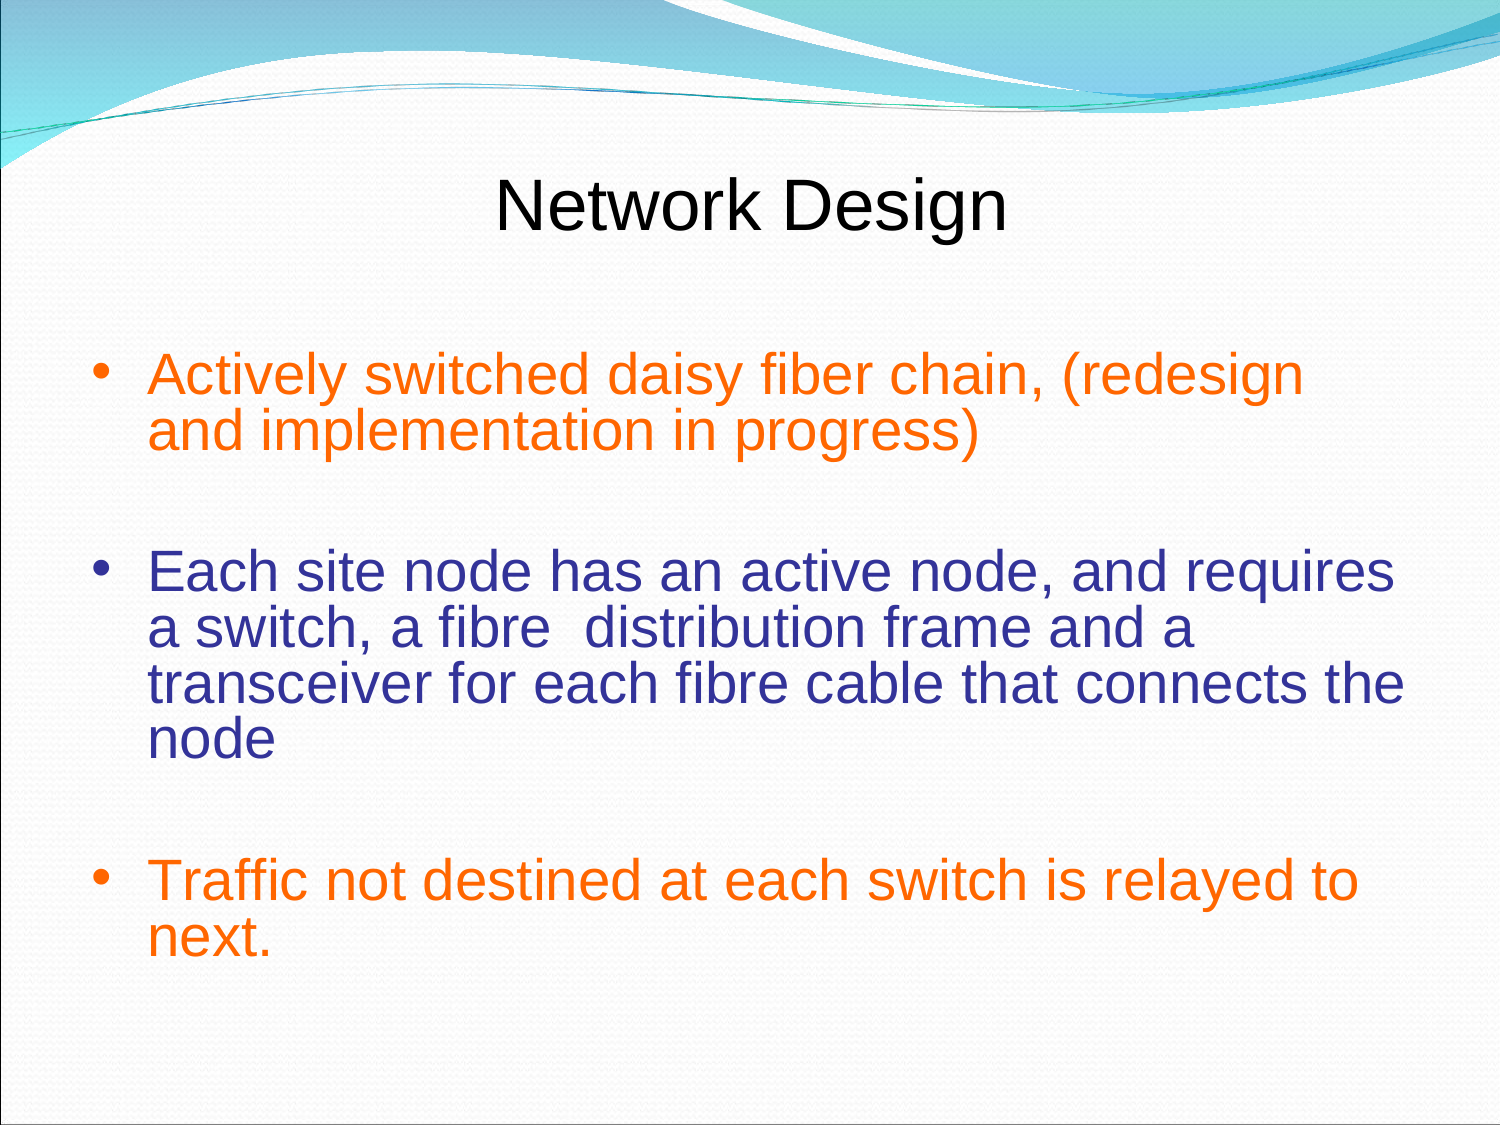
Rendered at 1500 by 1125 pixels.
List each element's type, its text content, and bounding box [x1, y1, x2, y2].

text_box Network Design [76, 148, 1427, 253]
picture [0, 0, 1500, 1125]
text_box Actively switched daisy fiber chain, (redesign and implementation in progress) Each site node has an active node, and requires a switch, a fibre distribution frame and a transceiver for each fibre cable that connects the node Traffic not destined at each switch is relayed to next. [76, 267, 1427, 1034]
